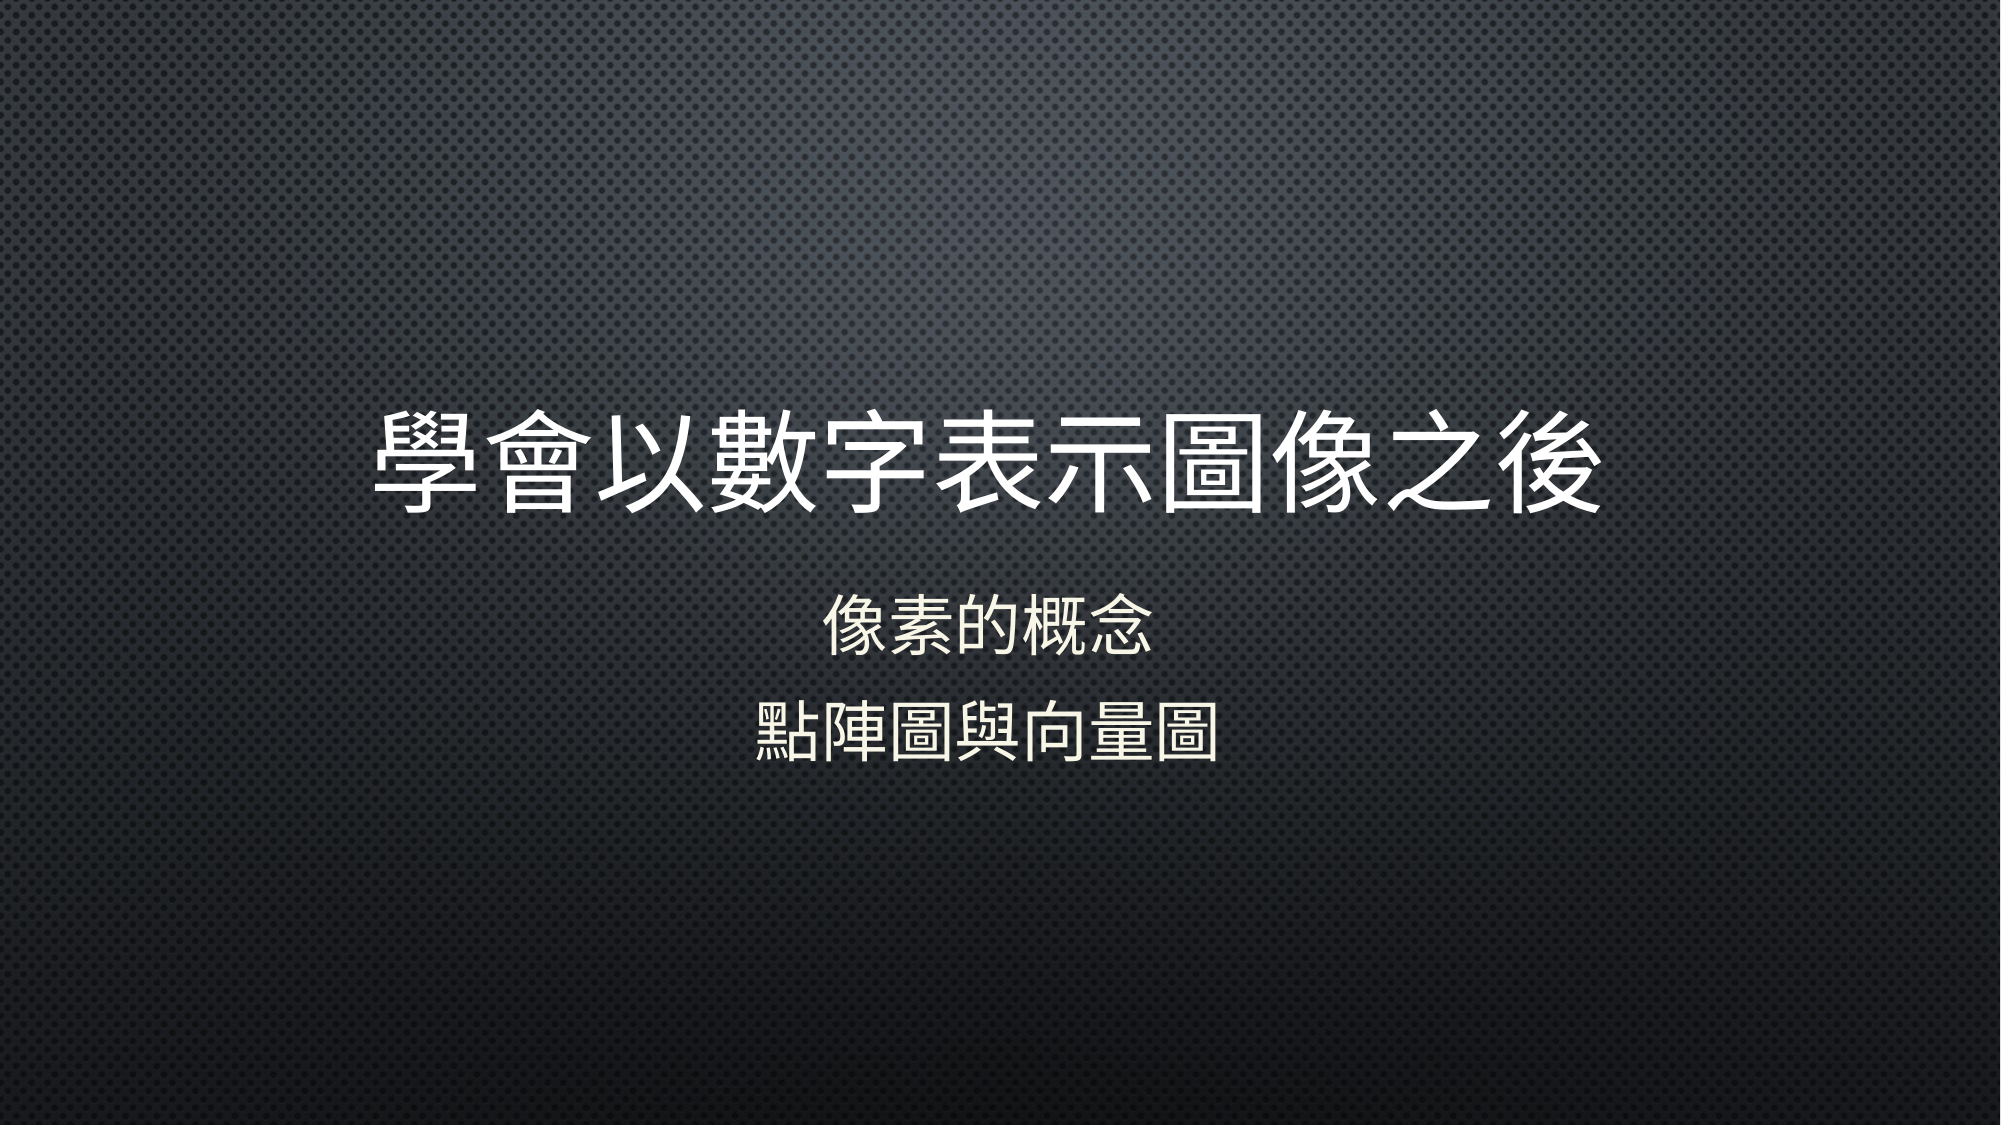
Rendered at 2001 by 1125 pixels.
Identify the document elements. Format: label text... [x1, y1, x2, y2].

title 學會以數字表示圖像之後 [276, 294, 1702, 535]
list 像素的概念 點陣圖與向量圖 [275, 576, 1701, 845]
